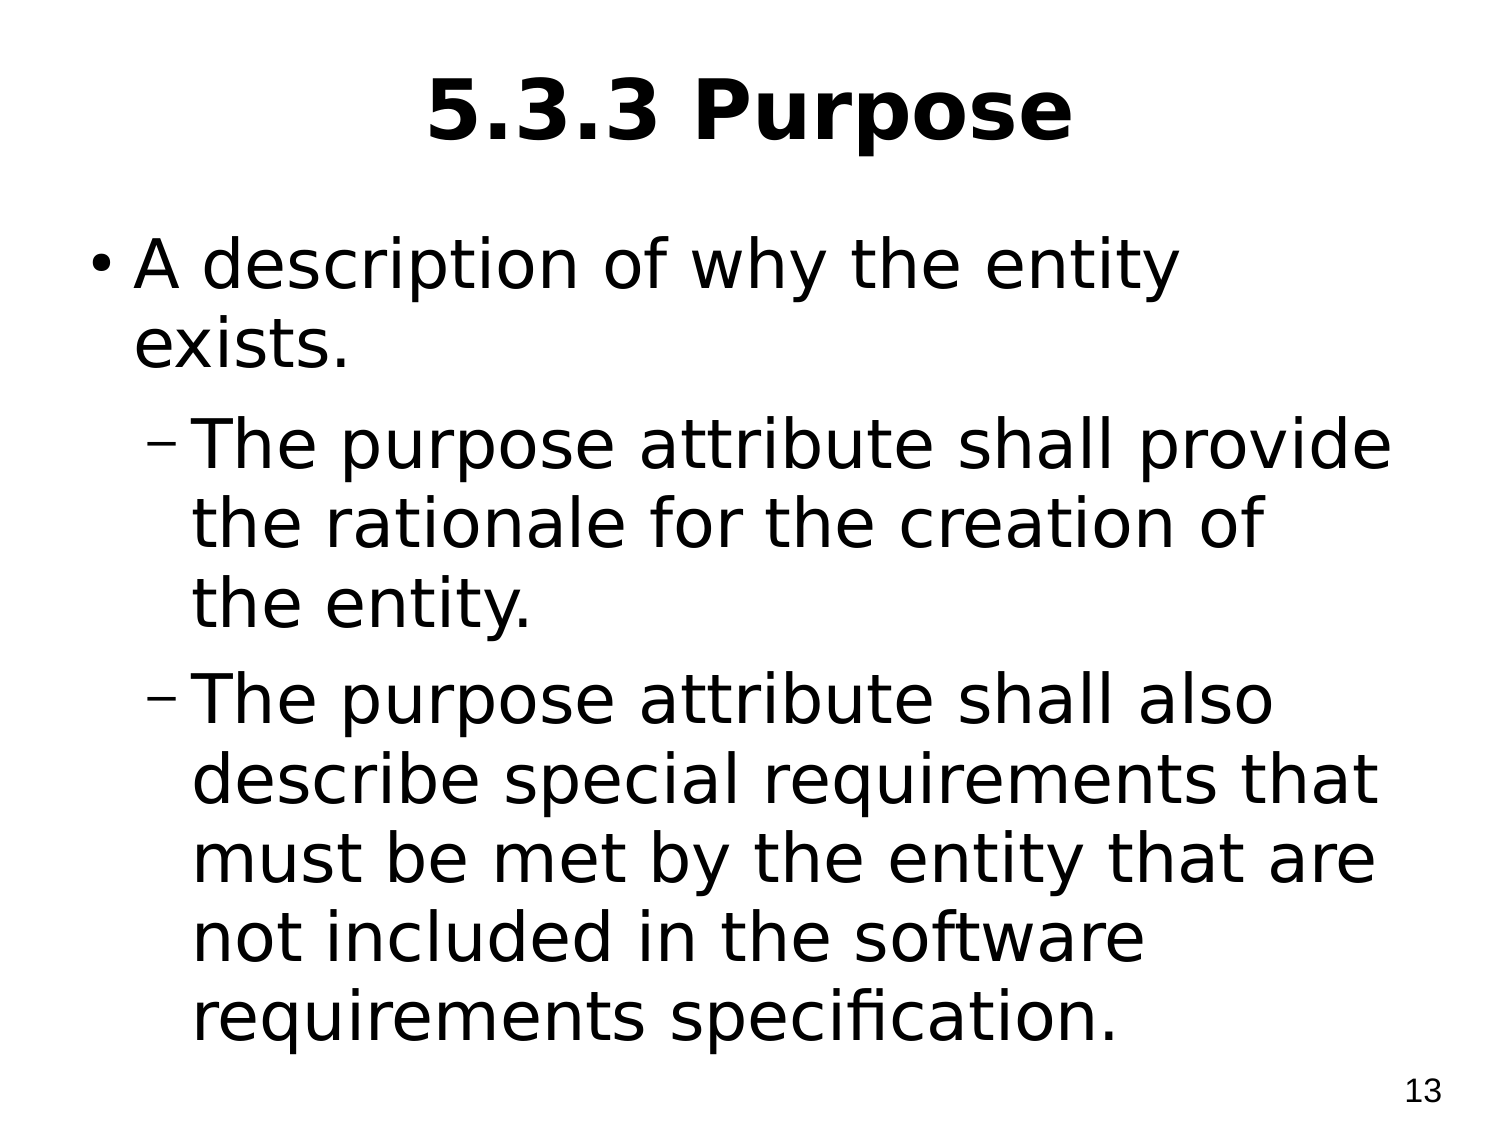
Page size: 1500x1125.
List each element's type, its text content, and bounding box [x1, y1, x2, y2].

title 5.3.3 Purpose [75, 44, 1425, 177]
list A description of why the entity exists. The purpose attribute shall provide the rationale for the creation of the entity. The purpose attribute shall also describe special requirements that must be met by the entity that are not included in the software requirements specification. [75, 224, 1395, 1075]
